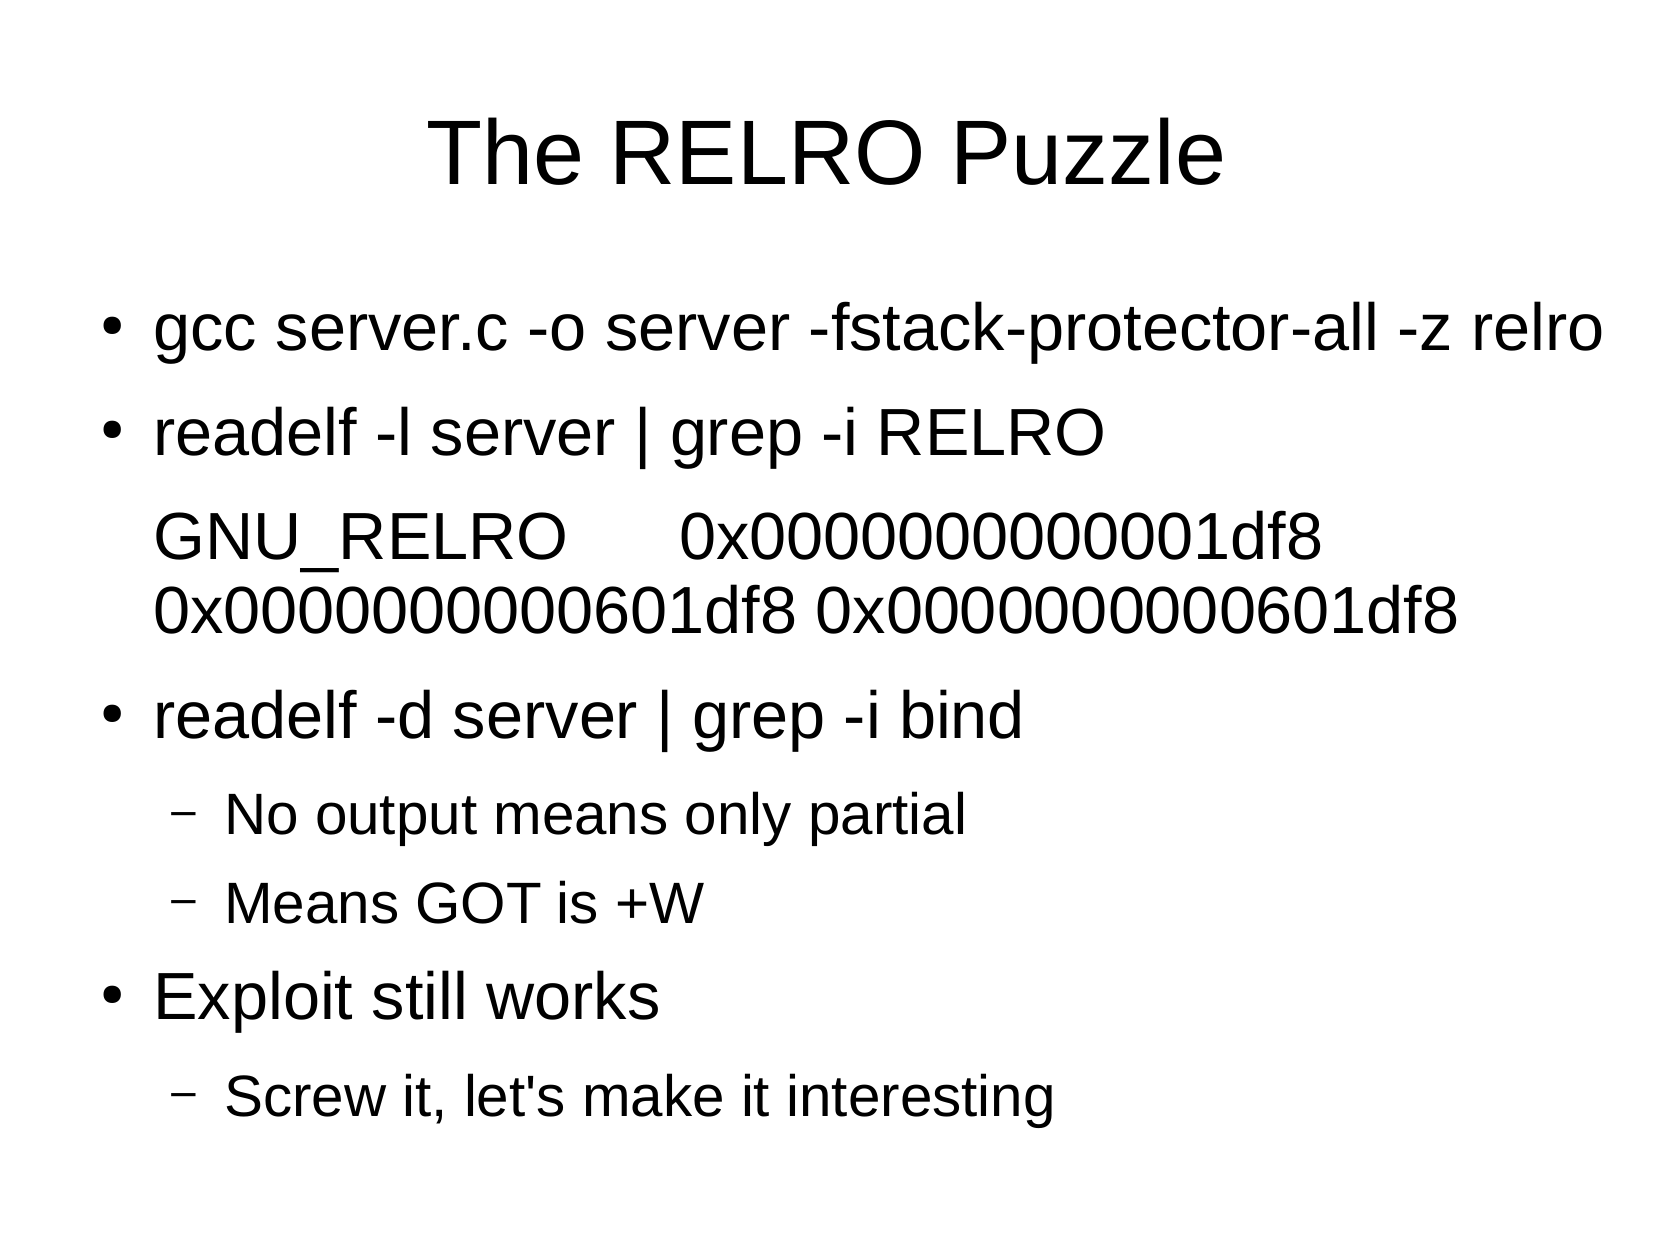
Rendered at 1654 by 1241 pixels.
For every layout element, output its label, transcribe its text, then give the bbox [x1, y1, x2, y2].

title The RELRO Puzzle [82, 49, 1571, 257]
list gcc server.c -o server -fstack-protector-all -z relro readelf -l server | grep -i RELRO GNU_RELRO 0x0000000000001df8 0x0000000000601df8 0x0000000000601df8 readelf -d server | grep -i bind No output means only partial Means GOT is +W Exploit still works Screw it, let's make it interesting [82, 290, 1636, 1216]
